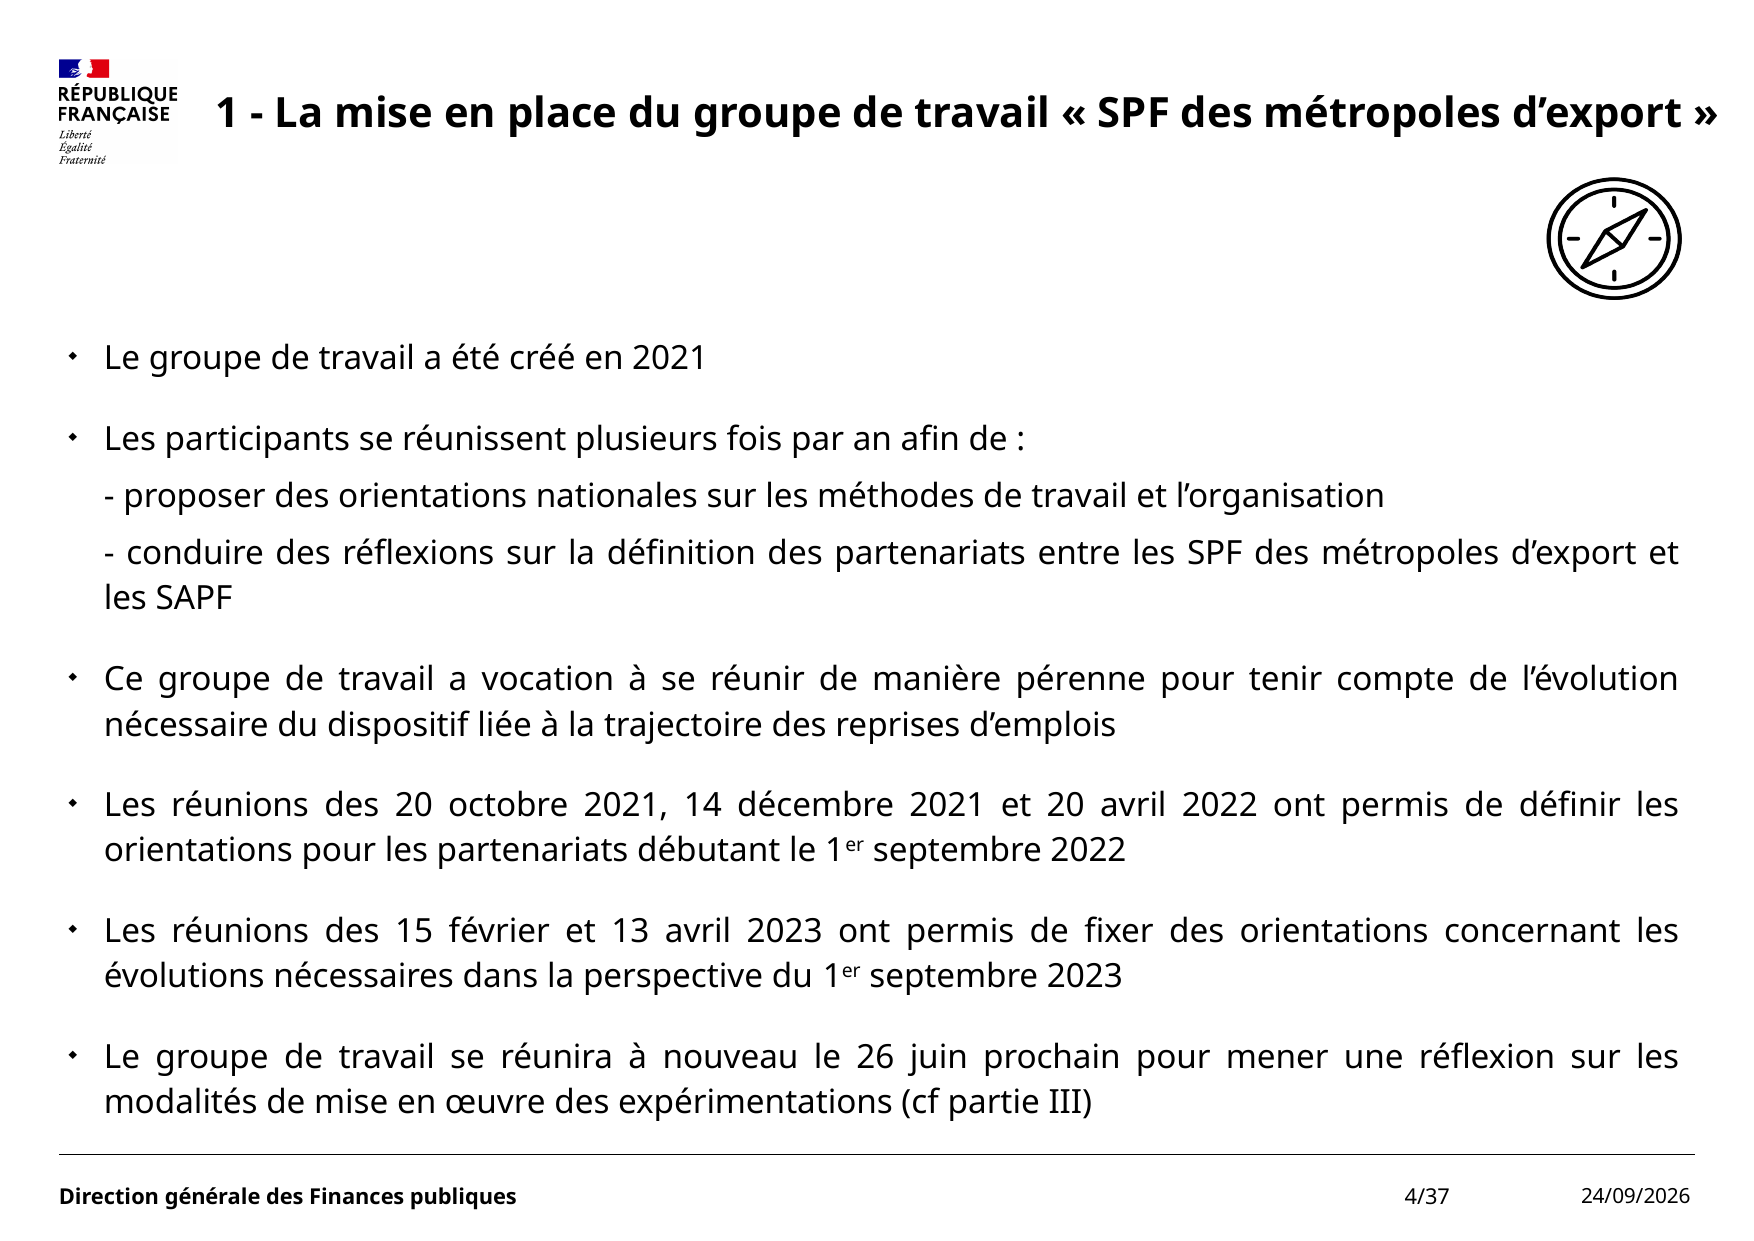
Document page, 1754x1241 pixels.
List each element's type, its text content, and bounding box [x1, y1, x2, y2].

picture [59, 59, 178, 164]
text_box Le groupe de travail a été créé en 2021 Les participants se réunissent plusieurs fois par an afin de : - proposer des orientations nationales sur les méthodes de travail et l’organisation - conduire des réflexions sur la définition des partenariats entre les SPF des métropoles d’export et les SAPF Ce groupe de travail a vocation à se réunir de manière pérenne pour tenir compte de l’évolution nécessaire du dispositif liée à la trajectoire des reprises d’emplois Les réunions des 20 octobre 2021, 14 décembre 2021 et 20 avril 2022 ont permis de définir les orientations pour les partenariats débutant le 1er septembre 2022 Les réunions des 15 février et 13 avril 2023 ont permis de fixer des orientations concernant les évolutions nécessaires dans la perspective du 1er septembre 2023 Le groupe de travail se réunira à nouveau le 26 juin prochain pour mener une réflexion sur les modalités de mise en œuvre des expérimentations (cf partie III) [53, 327, 1697, 1094]
text_box 1 - La mise en place du groupe de travail « SPF des métropoles d’export » [200, 75, 1754, 192]
picture [1546, 192, 1682, 301]
